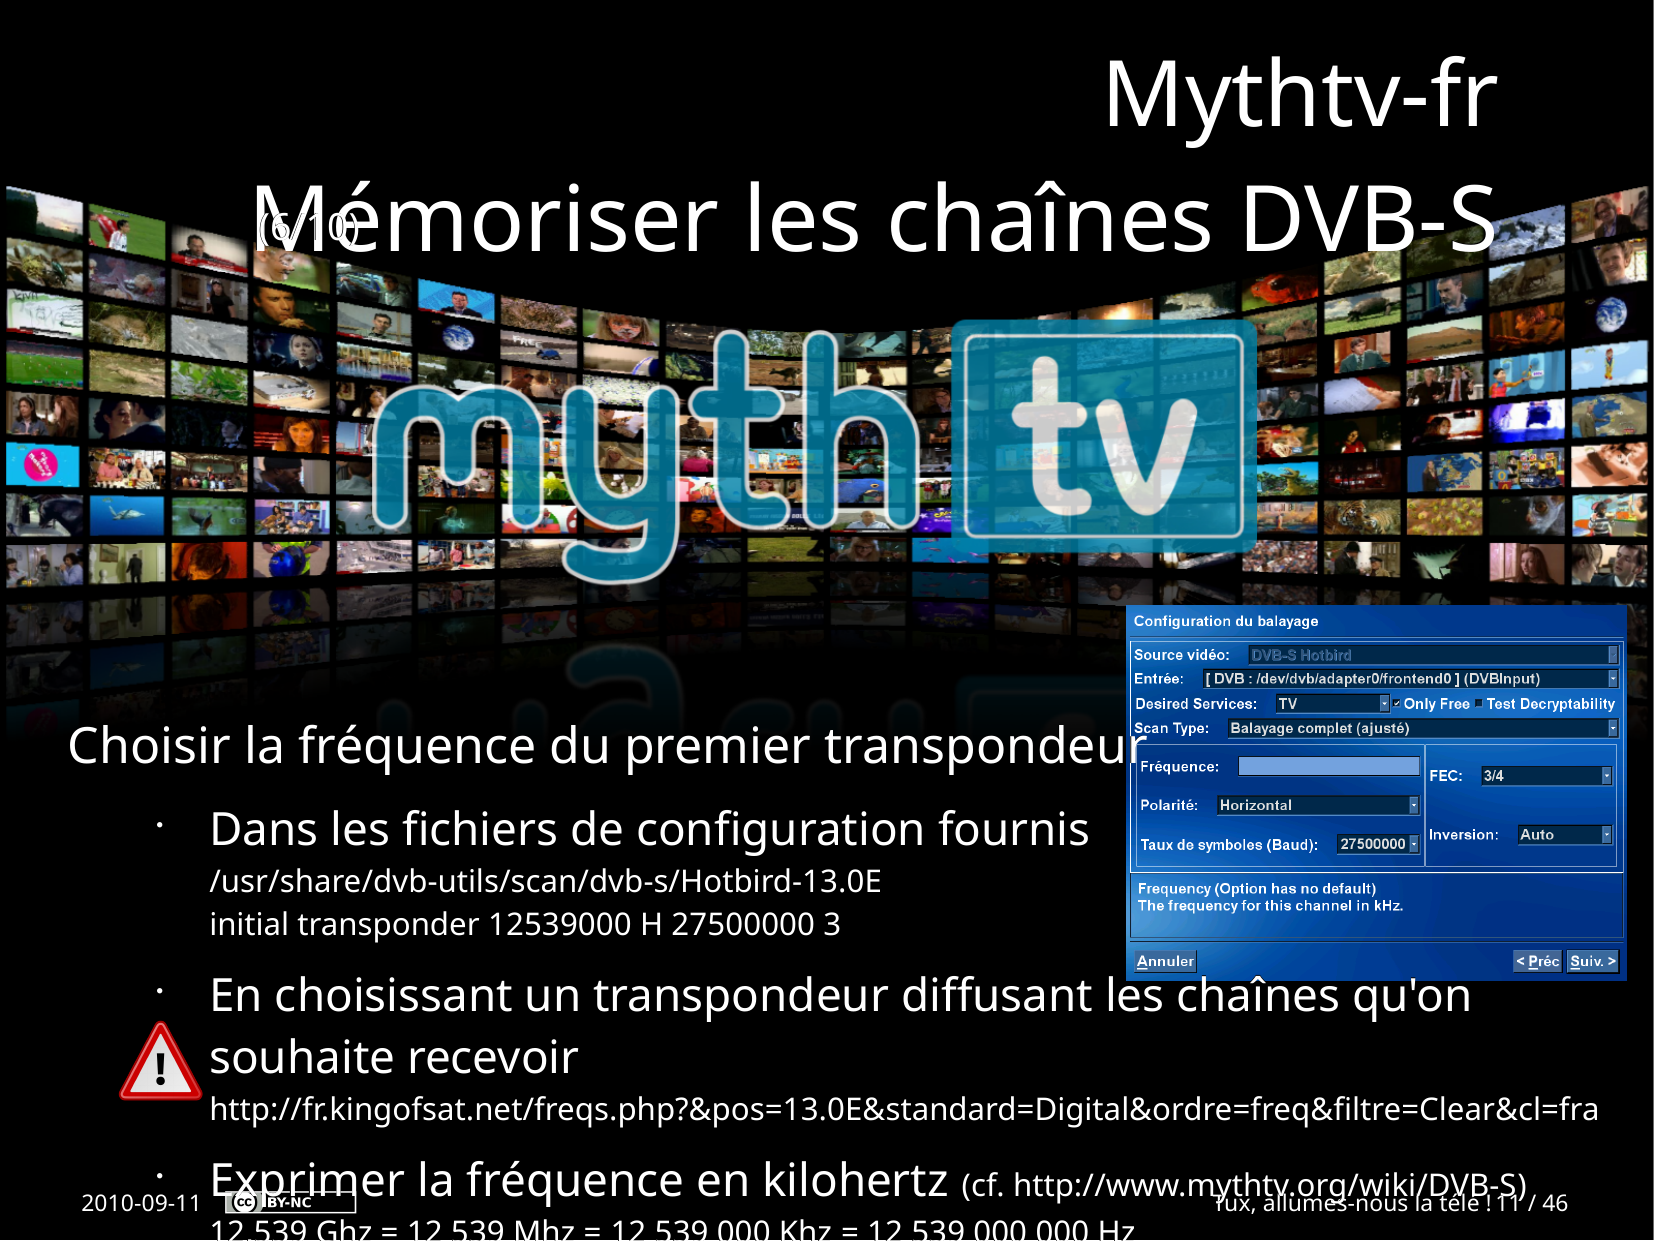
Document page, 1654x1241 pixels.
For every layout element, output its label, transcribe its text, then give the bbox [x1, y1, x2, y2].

picture [519, 1229, 524, 1240]
picture [490, 1223, 499, 1232]
picture [977, 1223, 986, 1240]
picture [784, 1233, 791, 1240]
picture [803, 1228, 811, 1240]
title Mythtv-fr Mémoriser les chaînes DVB-S [82, 47, 1501, 259]
picture [756, 1223, 766, 1240]
picture [951, 1223, 959, 1232]
picture [546, 1228, 554, 1240]
picture [694, 1223, 703, 1232]
picture [0, 0, 1654, 1240]
picture [995, 1223, 1004, 1240]
text_box (6/10) [244, 193, 395, 252]
picture [1013, 1223, 1022, 1240]
picture [1039, 1223, 1048, 1240]
picture [343, 1228, 351, 1240]
picture [530, 1226, 535, 1240]
list Choisir la fréquence du premier transpondeur Dans les fichiers de configuration fournis /usr/share/dvb-utils/scan/dvb-s/Hotbird-13.0E initial transponder 12539000 H 27500000 3 En choisissant un transpondeur diffusant les chaînes qu'on souhaite recevoir http://fr.kingofsat.net/freqs.php?&pos=13.0E&standard=Digital&ordre=freq&filtre=Clear&cl=fra Exprimer la fréquence en kilohertz (cf. http://www.mythtv.org/wiki/DVB-S) 12,539 Ghz = 12 539 Mhz = 12 539 000 Khz = 12 539 000 000 Hz [67, 710, 1619, 1184]
picture [738, 1223, 748, 1240]
picture [1103, 1233, 1113, 1240]
picture [720, 1223, 730, 1240]
picture [1075, 1223, 1084, 1240]
picture [1057, 1223, 1066, 1240]
picture [293, 1223, 302, 1232]
